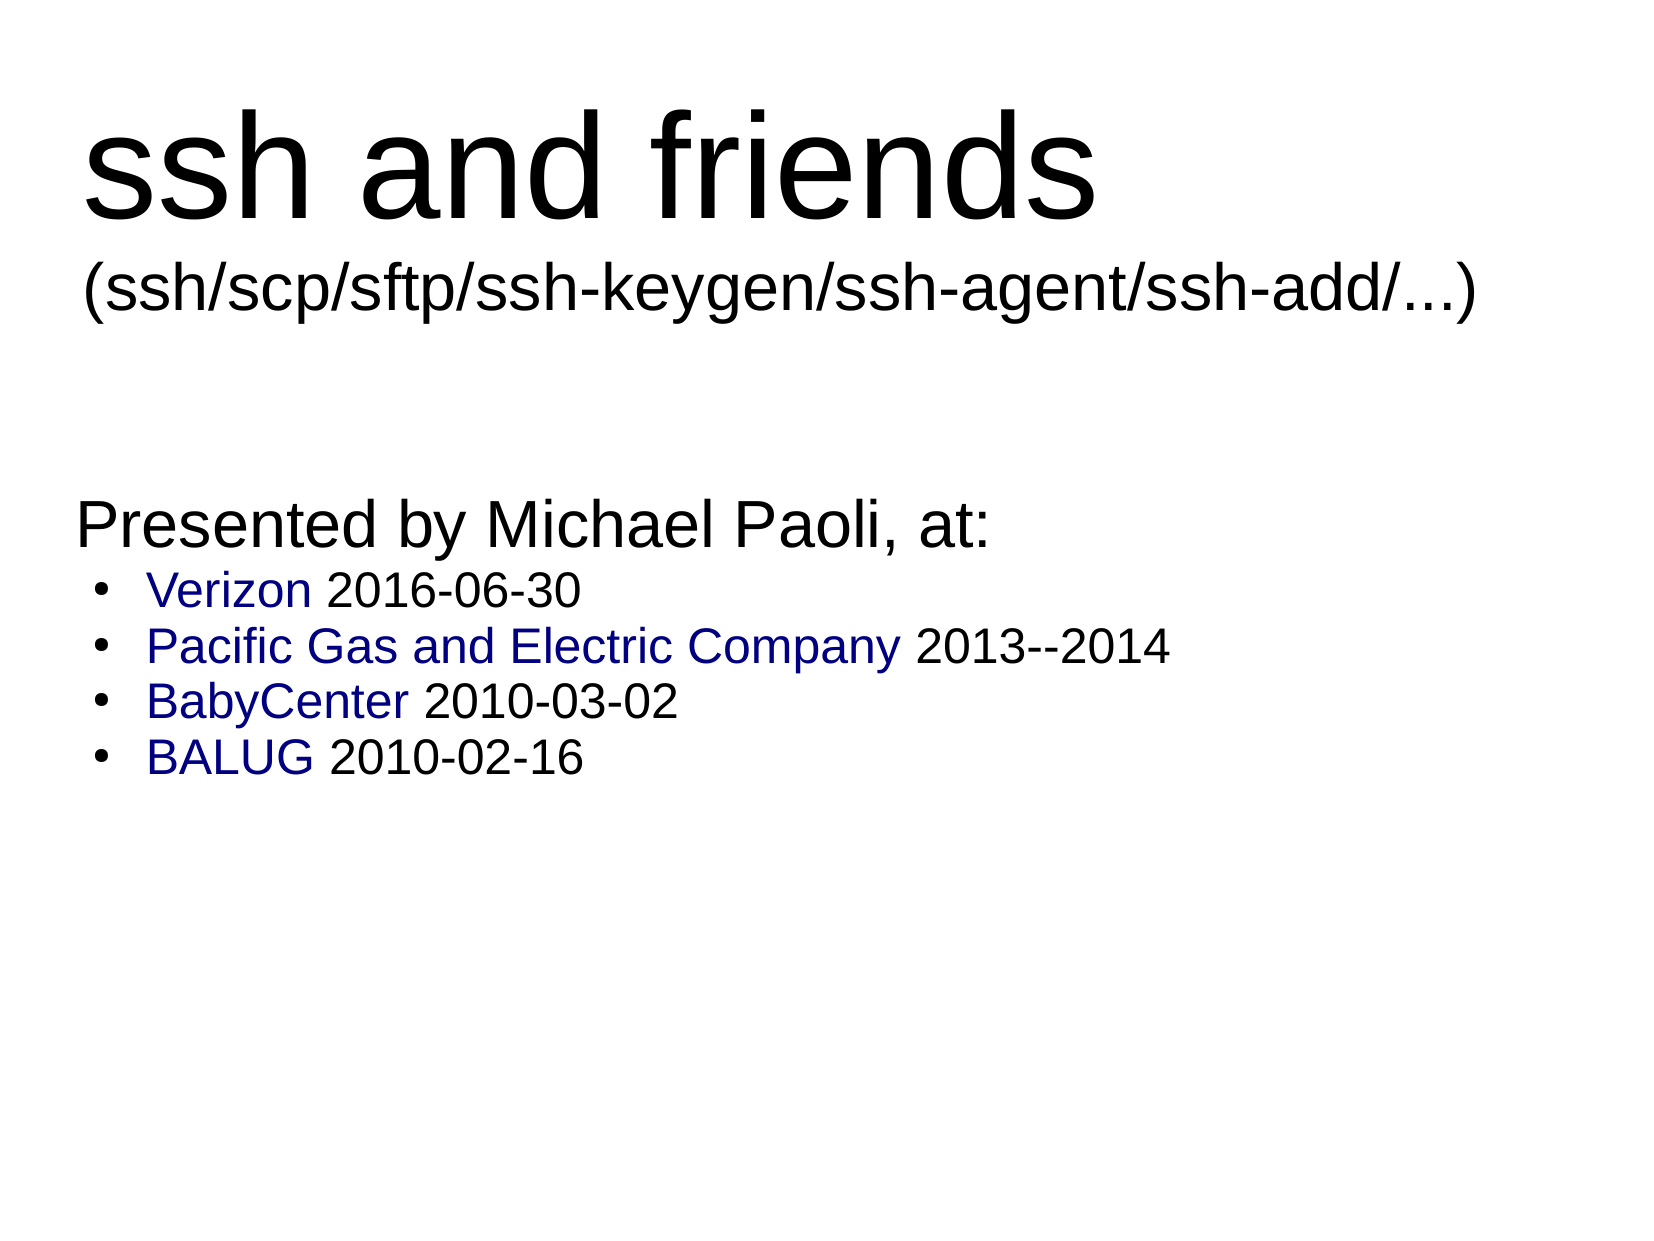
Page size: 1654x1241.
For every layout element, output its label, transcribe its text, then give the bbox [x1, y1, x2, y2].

title ssh and friends (ssh/scp/sftp/ssh-keygen/ssh-agent/ssh-add/...) [82, 31, 1571, 376]
list Presented by Michael Paoli, at: Verizon 2016-06-30 Pacific Gas and Electric Company 2013--2014 BabyCenter 2010-03-02 BALUG 2010-02-16 [75, 487, 1564, 847]
